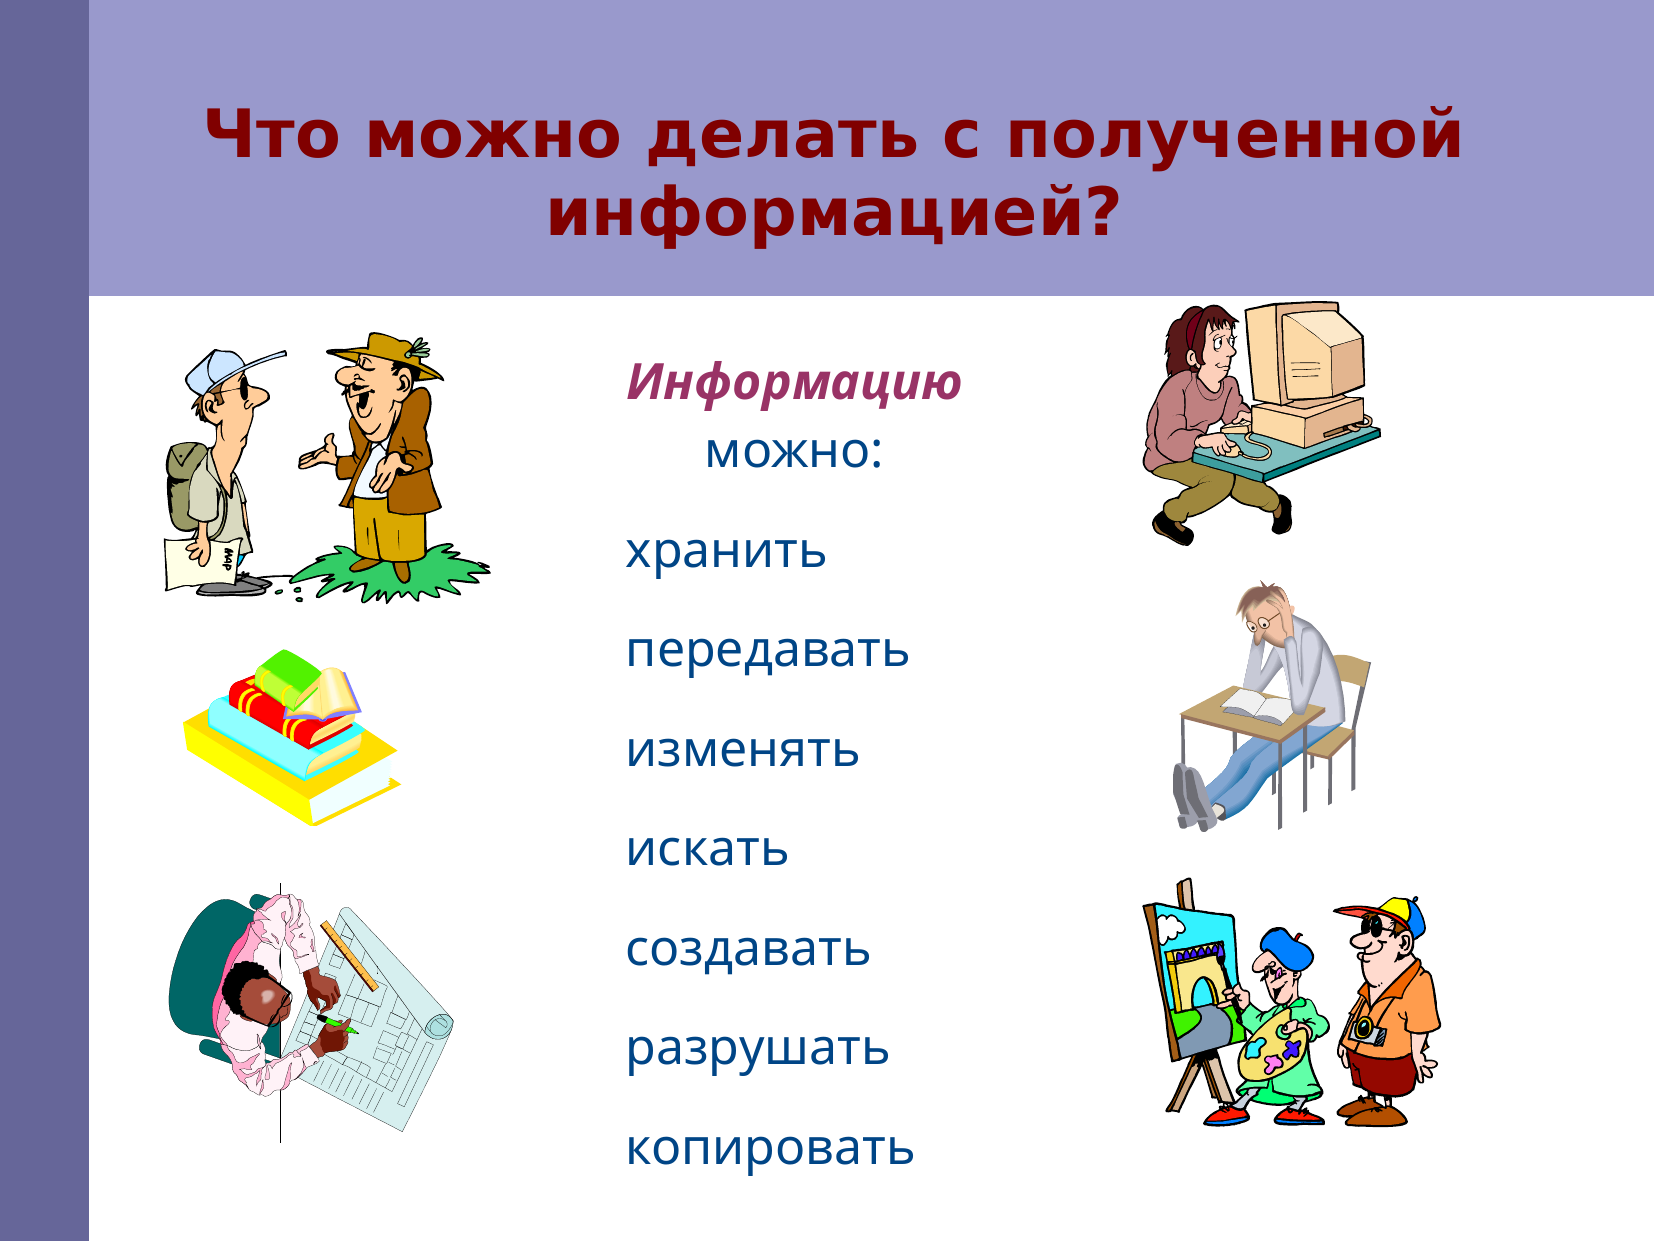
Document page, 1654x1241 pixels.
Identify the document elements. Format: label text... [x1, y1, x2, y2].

chart [164, 883, 456, 1143]
text_box Информацию можно: хранить передавать изменять искать создавать разрушать копировать [523, 338, 1067, 1187]
text_box Что можно делать с полученной информацией? [15, 88, 1654, 259]
picture [1173, 577, 1375, 833]
picture [1142, 295, 1386, 547]
picture [1142, 871, 1447, 1128]
picture [163, 322, 497, 609]
picture [183, 643, 405, 826]
